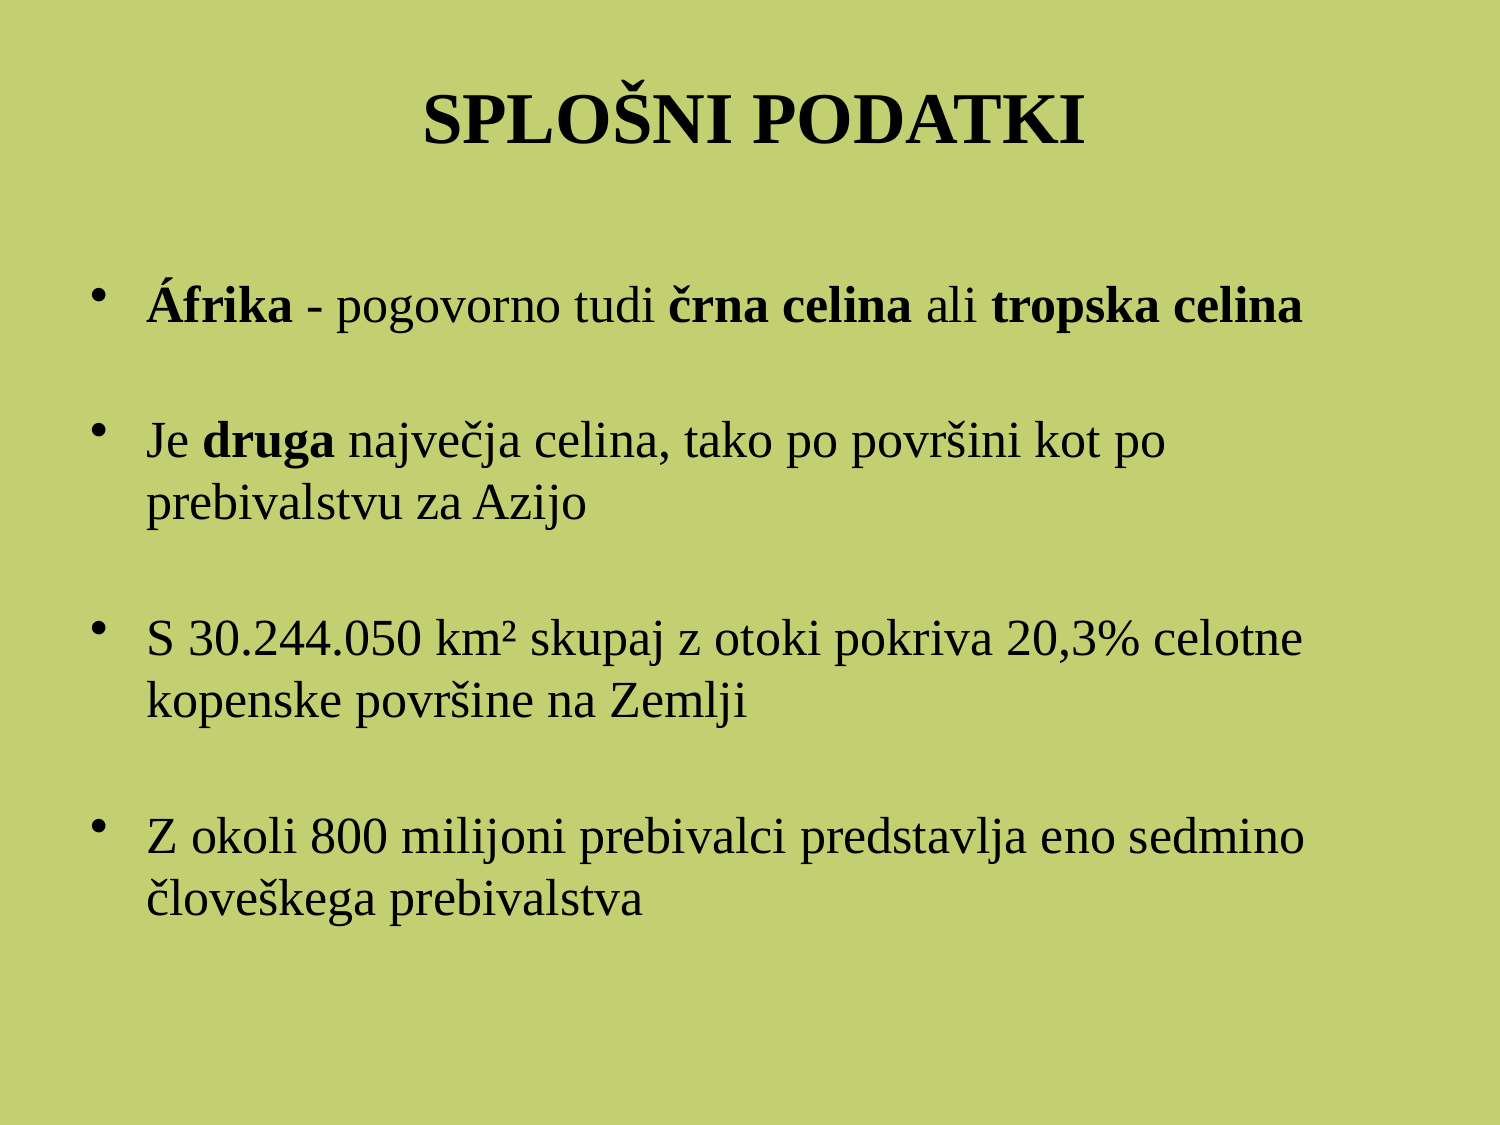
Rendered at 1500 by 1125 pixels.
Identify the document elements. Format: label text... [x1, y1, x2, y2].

list Áfrika - pogovorno tudi črna celina ali tropska celina Je druga največja celina, tako po površini kot po prebivalstvu za Azijo S 30.244.050 km² skupaj z otoki pokriva 20,3% celotne kopenske površine na Zemlji Z okoli 800 milijoni prebivalci predstavlja eno sedmino človeškega prebivalstva [75, 262, 1425, 1005]
title SPLOŠNI PODATKI [75, 45, 1436, 185]
